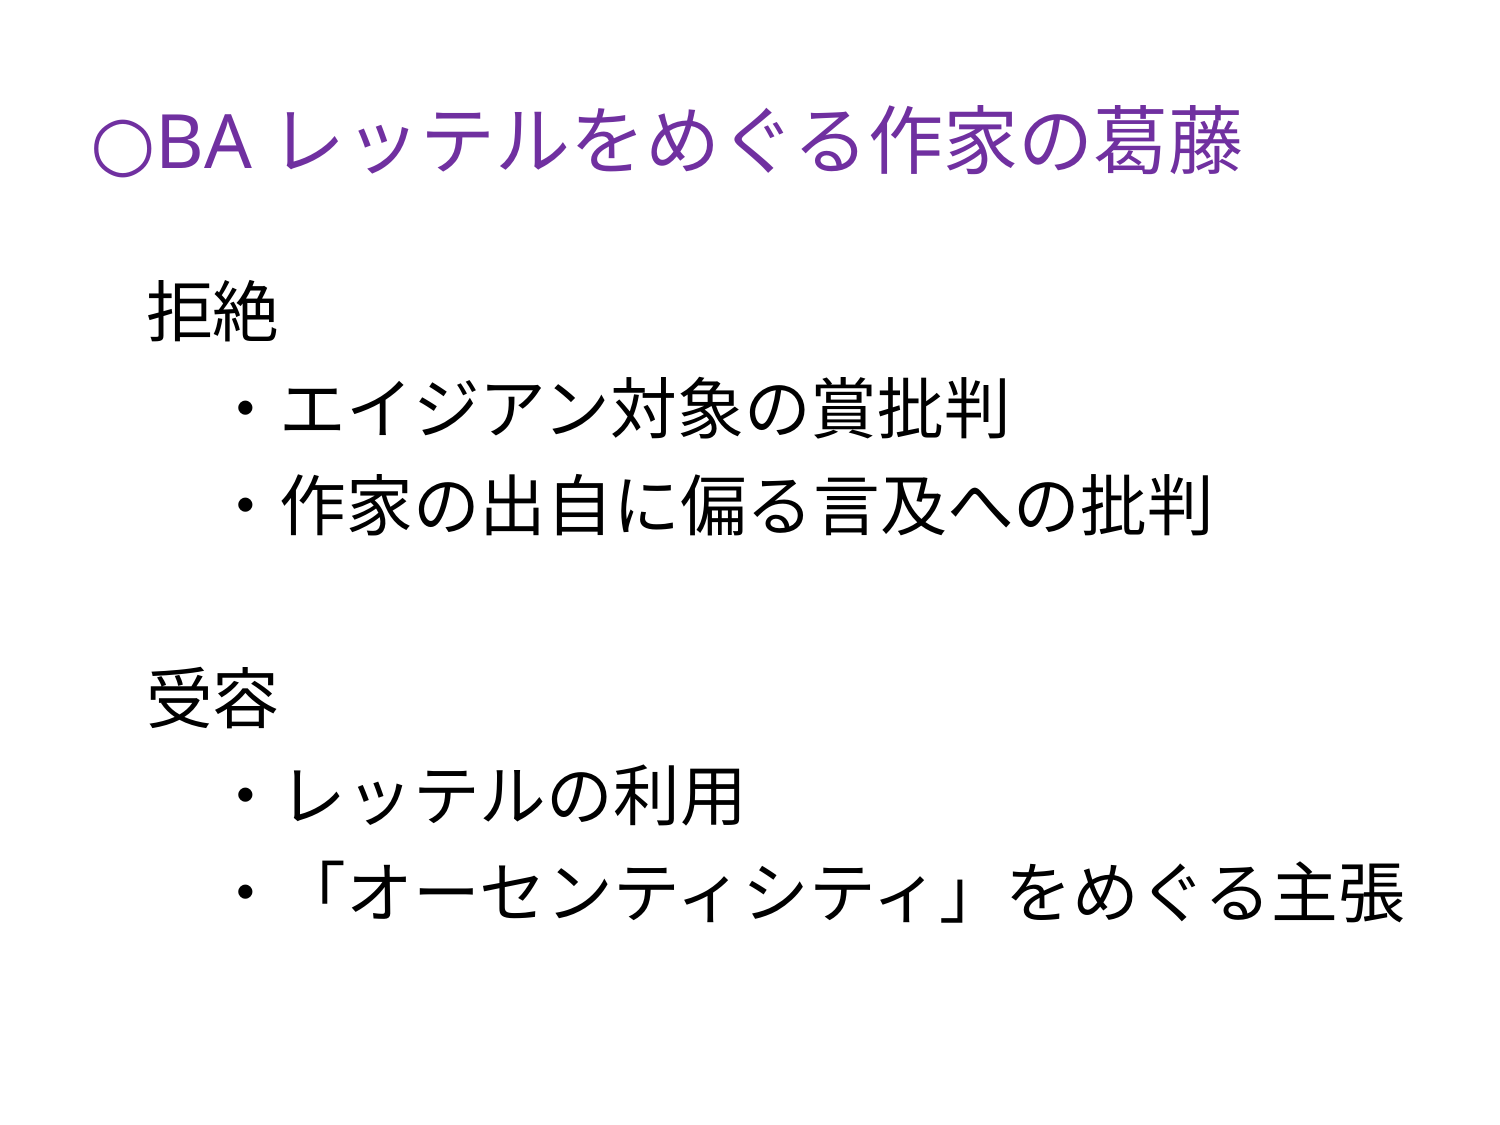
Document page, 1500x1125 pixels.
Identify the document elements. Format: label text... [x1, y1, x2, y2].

list 拒絶 ・エイジアン対象の賞批判 ・作家の出自に偏る言及への批判 受容 ・レッテルの利用 ・「オーセンティシティ」をめぐる主張 [75, 255, 1426, 1071]
title ○BAレッテルをめぐる作家の葛藤 [76, 66, 1427, 244]
